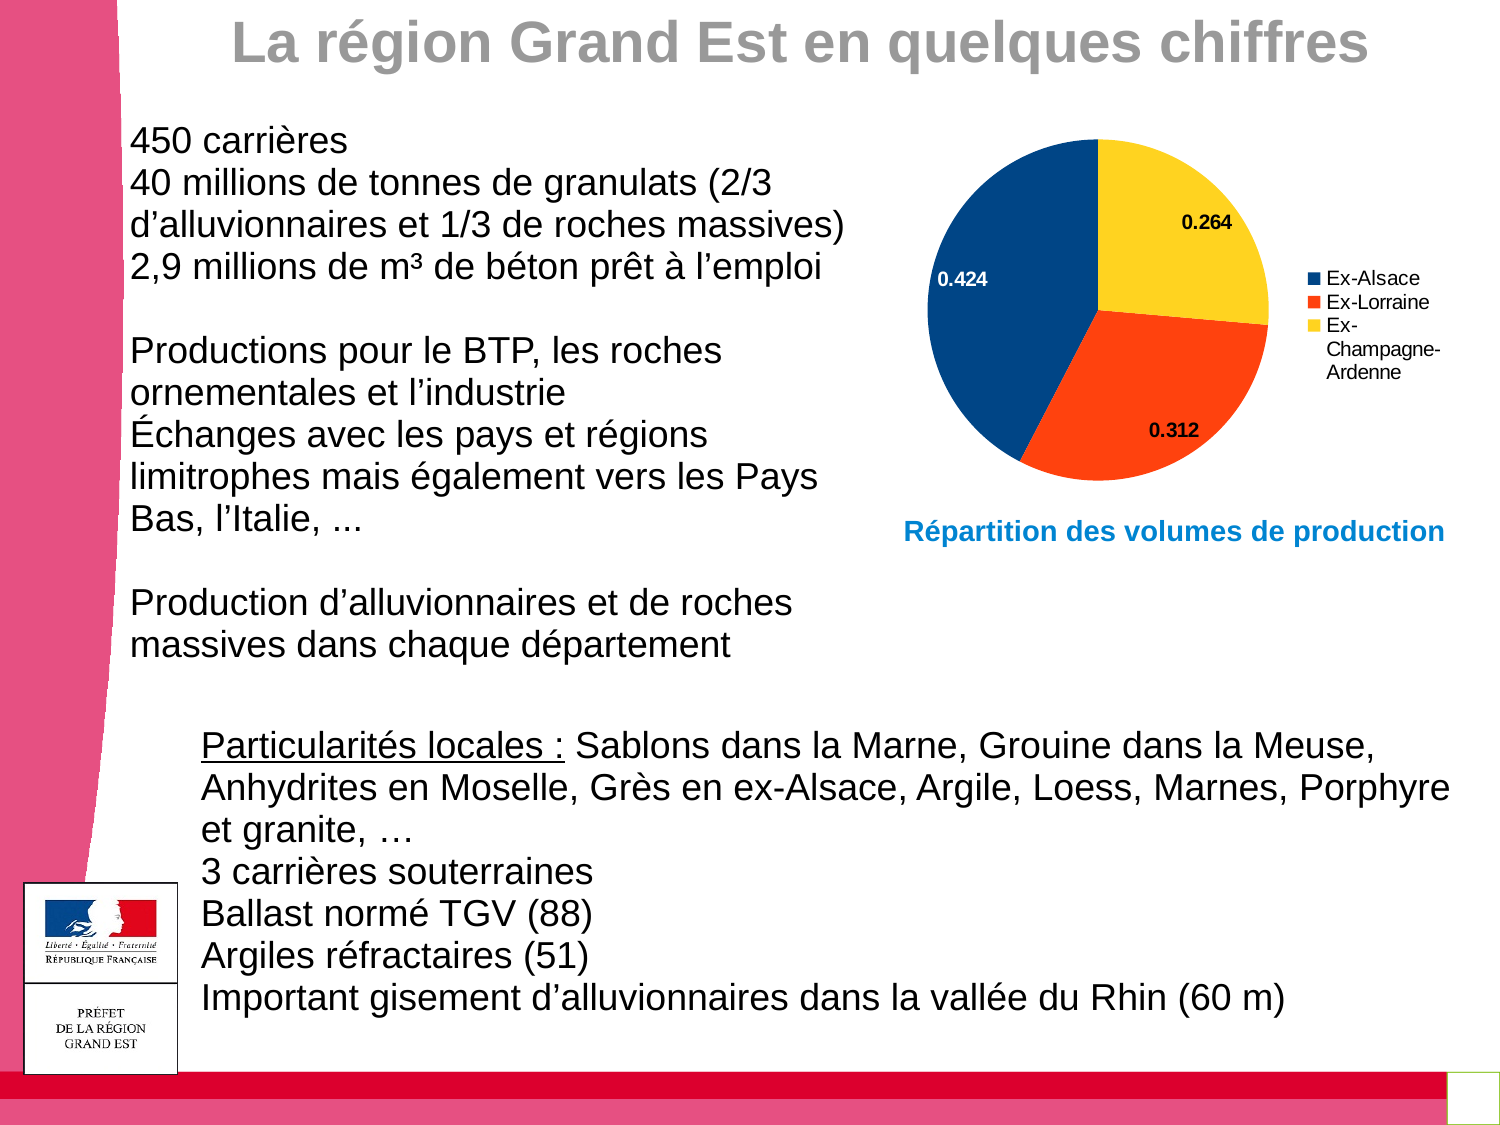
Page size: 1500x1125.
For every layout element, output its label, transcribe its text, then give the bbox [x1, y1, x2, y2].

title Particularités locales : Sablons dans la Marne, Grouine dans la Meuse, Anhydrites en Moselle, Grès en ex-Alsace, Argile, Loess, Marnes, Porphyre et granite, … 3 carrières souterraines Ballast normé TGV (88) Argiles réfractaires (51) Important gisement d’alluvionnaires dans la vallée du Rhin (60 m) [200, 722, 1477, 1022]
chart [915, 106, 1477, 520]
title Répartition des volumes de production [903, 503, 1477, 560]
title 450 carrières 40 millions de tonnes de granulats (2/3 d’alluvionnaires et 1/3 de roches massives) 2,9 millions de m³ de béton prêt à l’emploi Productions pour le BTP, les roches ornementales et l’industrie Échanges avec les pays et régions limitrophes mais également vers les Pays Bas, l’Italie, ... Production d’alluvionnaires et de roches massives dans chaque département [129, 77, 898, 709]
picture [0, 0, 1500, 1125]
title La région Grand Est en quelques chiffres [102, 7, 1500, 77]
